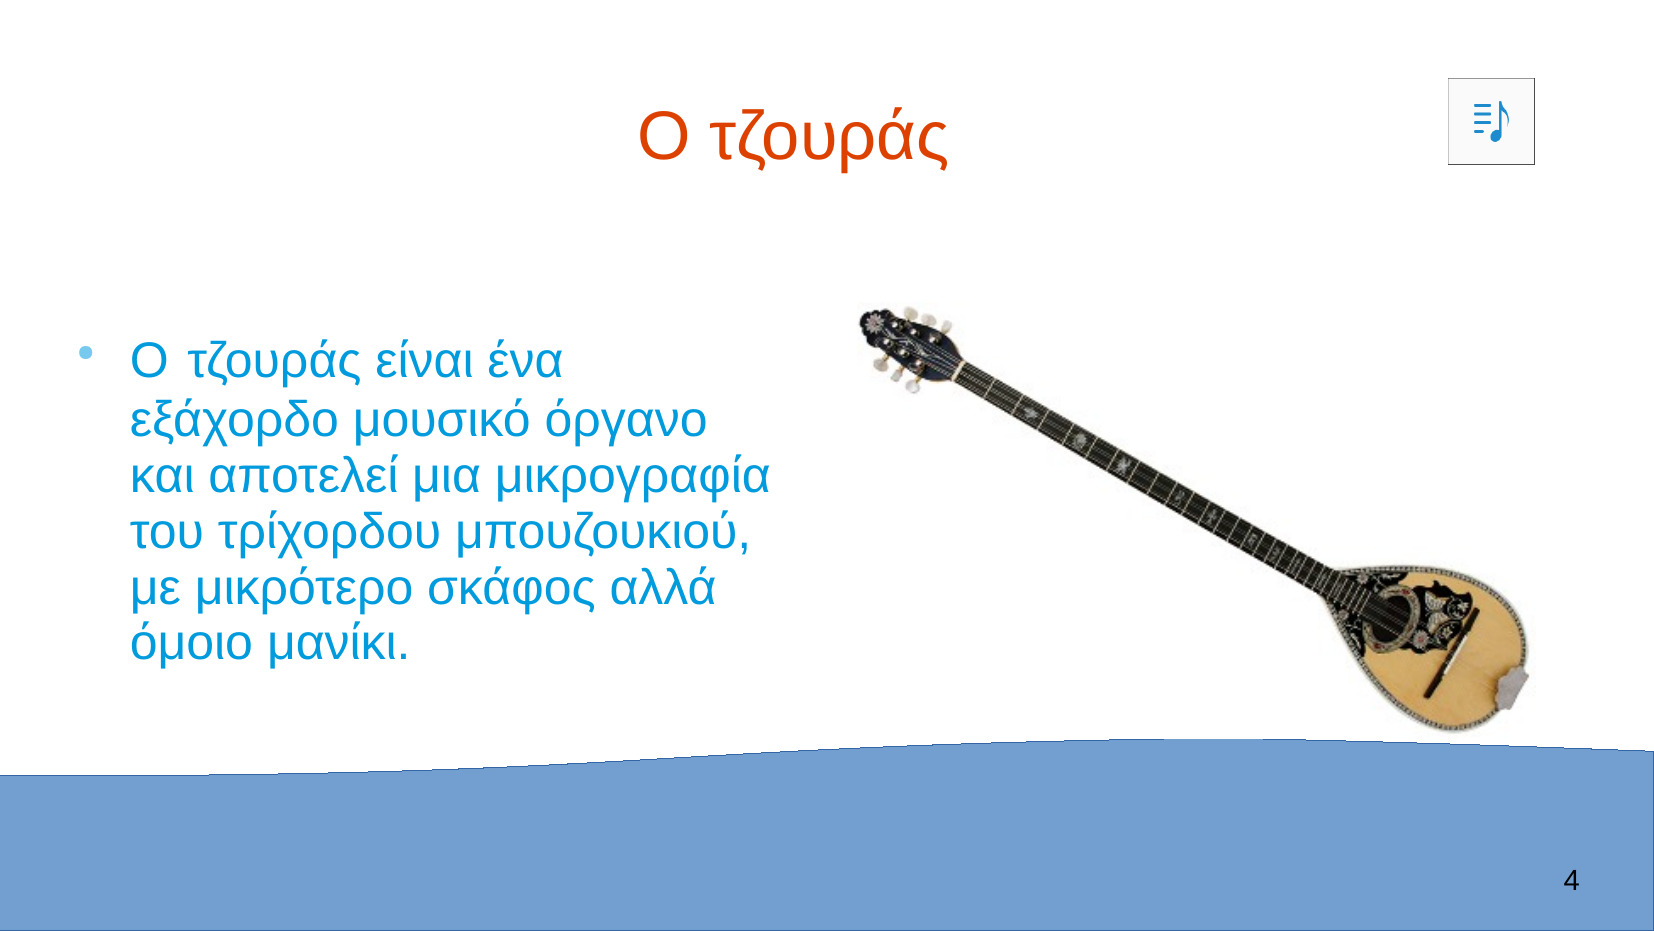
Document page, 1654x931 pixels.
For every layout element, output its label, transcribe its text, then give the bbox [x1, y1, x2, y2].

picture [857, 302, 1536, 739]
title Ο τζουράς [59, 29, 1548, 243]
text_box [1446, 76, 1536, 166]
list Ο τζουράς είναι ένα εξάχορδο μουσικό όργανο και αποτελεί μια μικρογραφία του τρίχορδου μπουζουκιού, με μικρότερο σκάφος αλλά όμοιο μανίκι. [59, 316, 786, 857]
